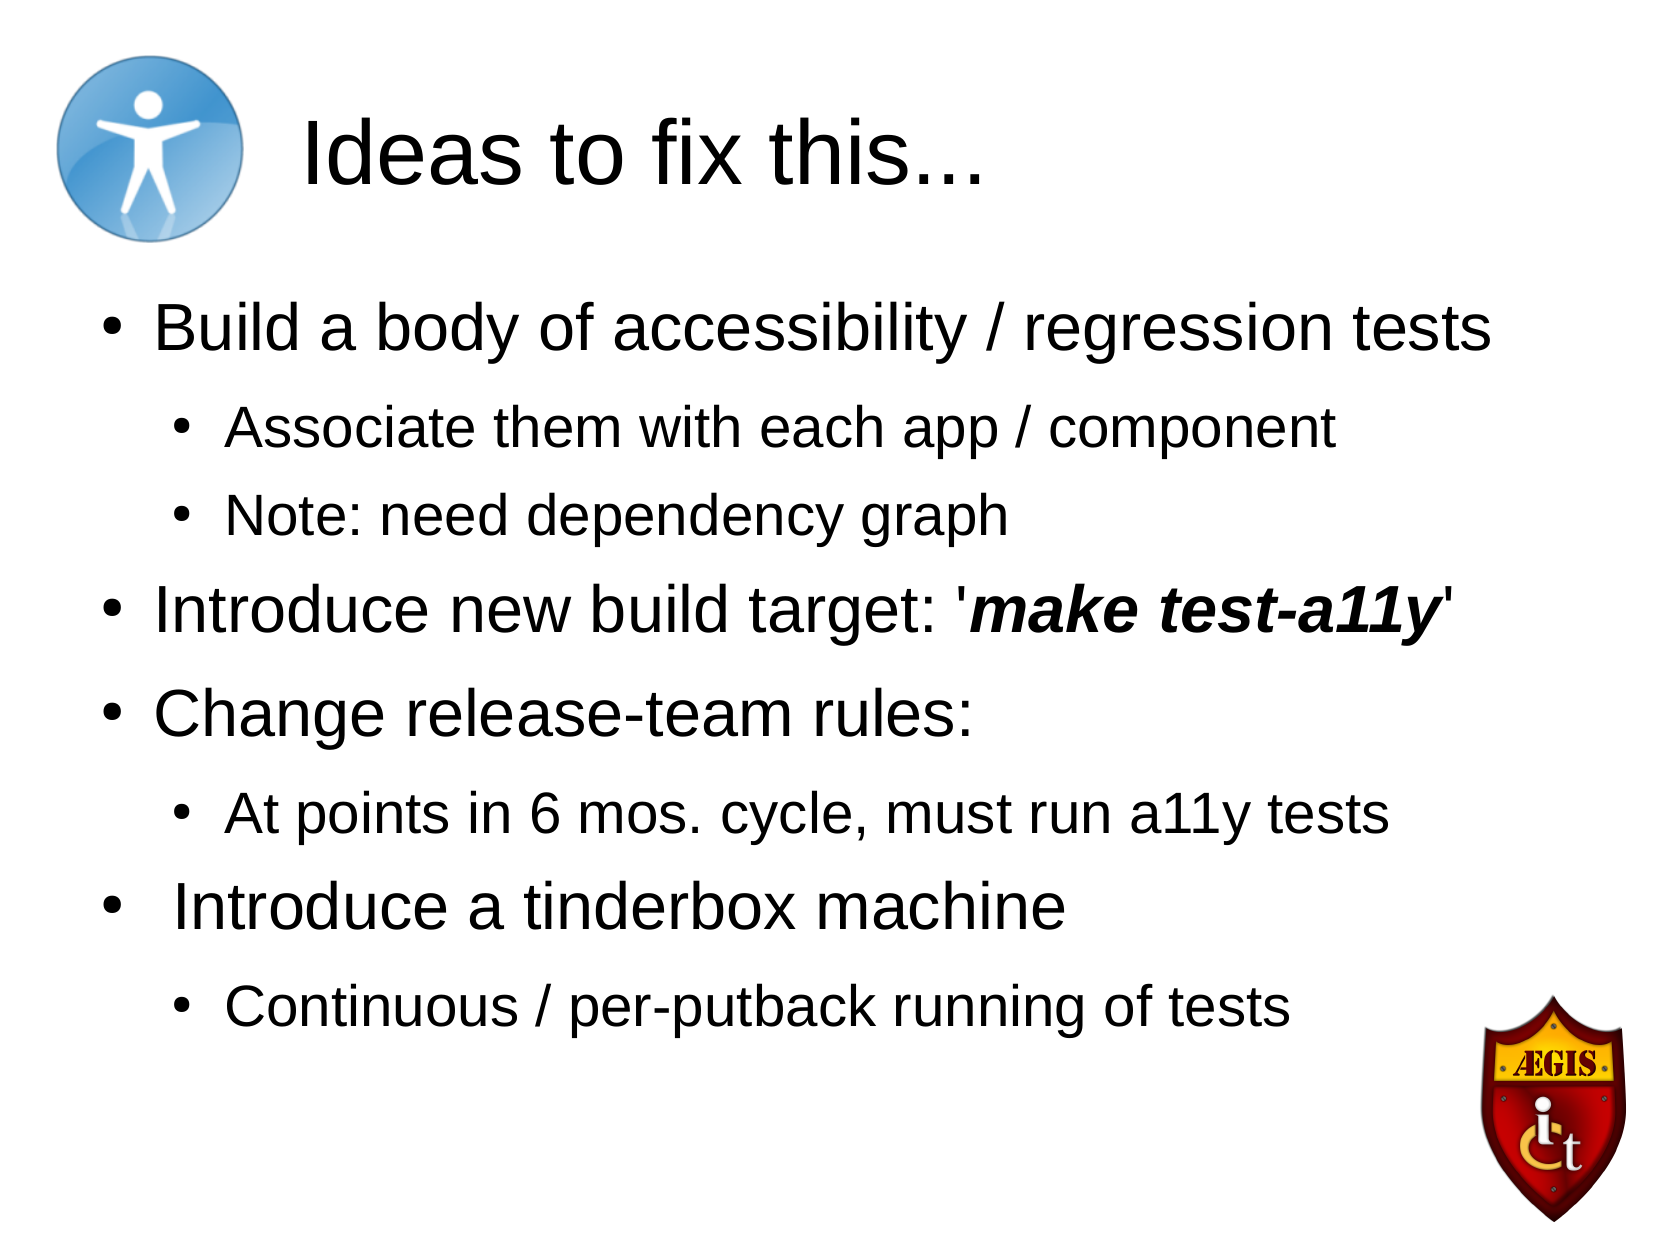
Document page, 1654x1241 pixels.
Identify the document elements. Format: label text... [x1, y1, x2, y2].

picture [1425, 974, 1654, 1238]
list Build a body of accessibility / regression tests Associate them with each app / component Note: need dependency graph Introduce new build target: 'make test-a11y' Change release-team rules: At points in 6 mos. cycle, must run a11y tests Introduce a tinderbox machine Continuous / per-putback running of tests [82, 290, 1571, 1094]
picture [56, 55, 244, 243]
title Ideas to fix this... [300, 56, 1571, 250]
